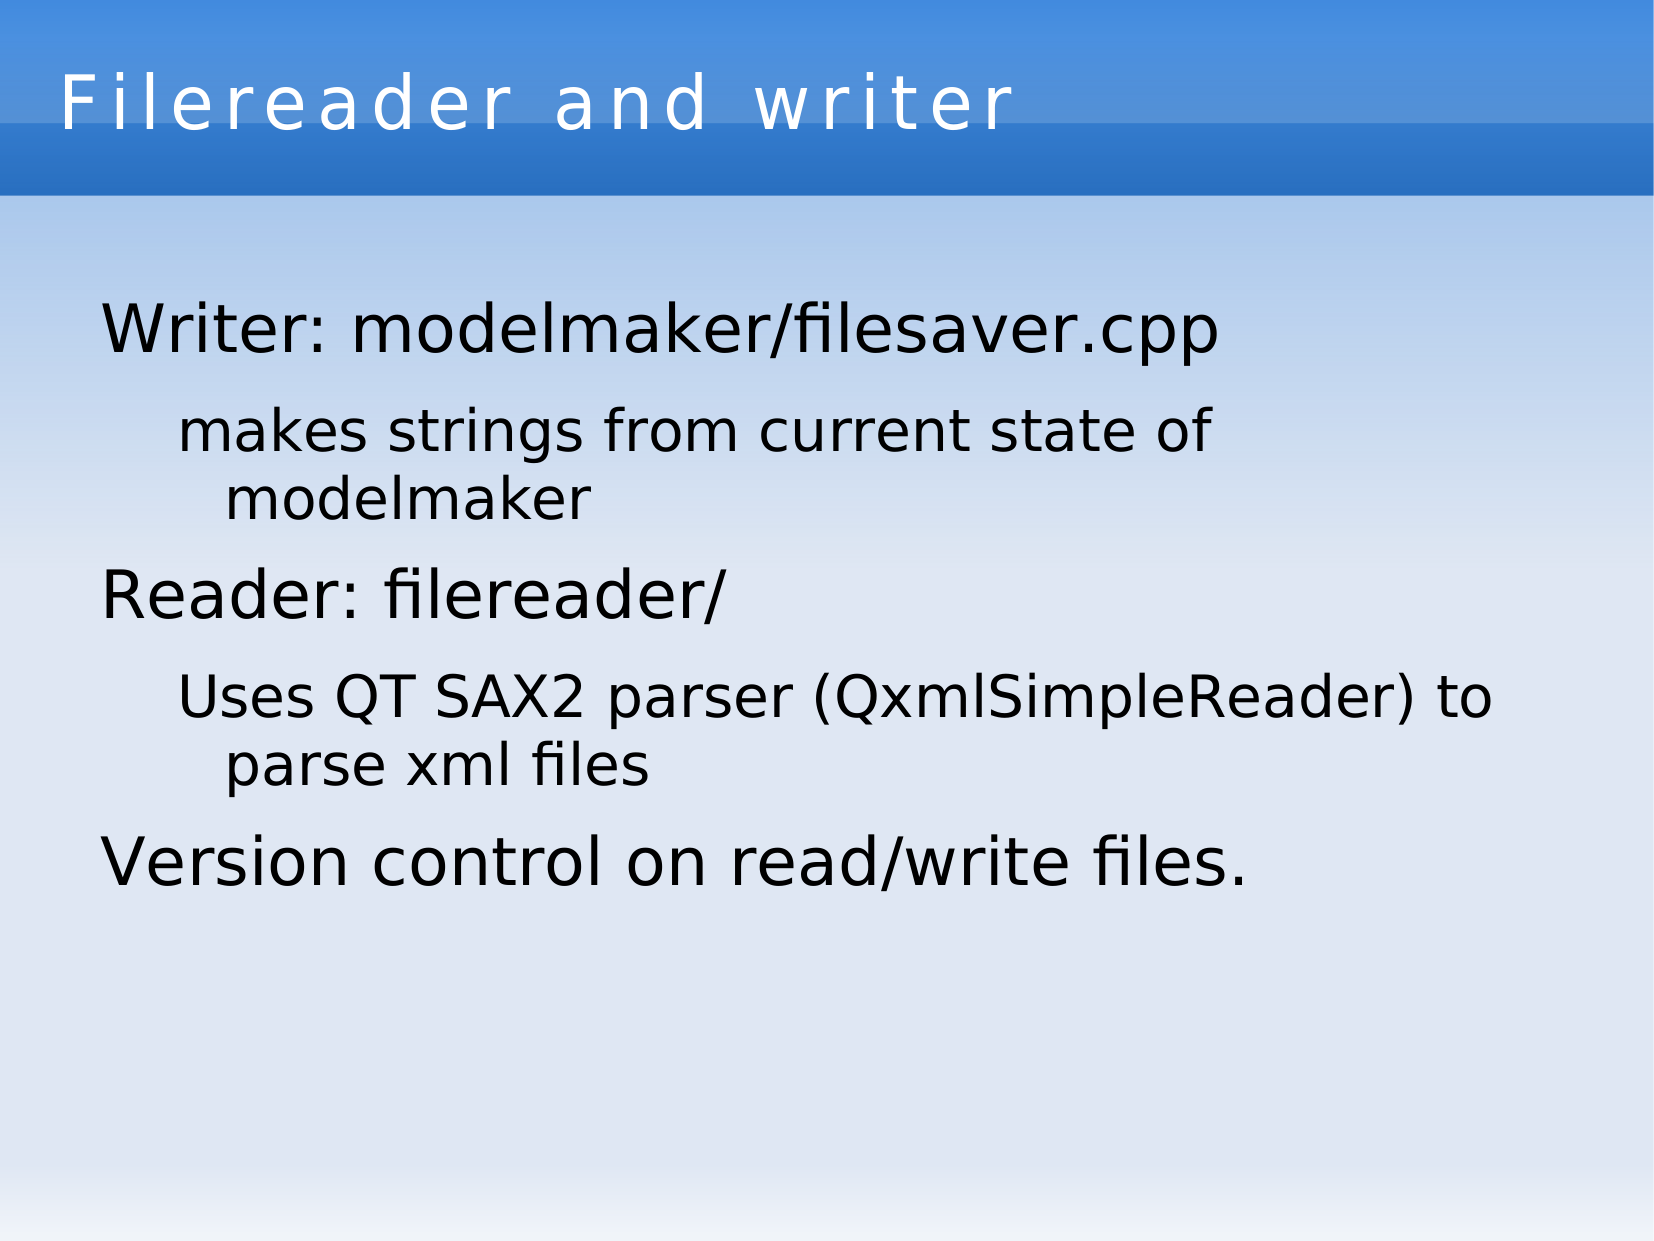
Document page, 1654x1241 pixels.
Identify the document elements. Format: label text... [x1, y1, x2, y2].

picture [0, 0, 1654, 1241]
list Writer: modelmaker/filesaver.cpp makes strings from current state of modelmaker Reader: filereader/ Uses QT SAX2 parser (QxmlSimpleReader) to parse xml files Version control on read/write files. [82, 290, 1571, 1109]
title Filereader and writer [59, 29, 1270, 178]
